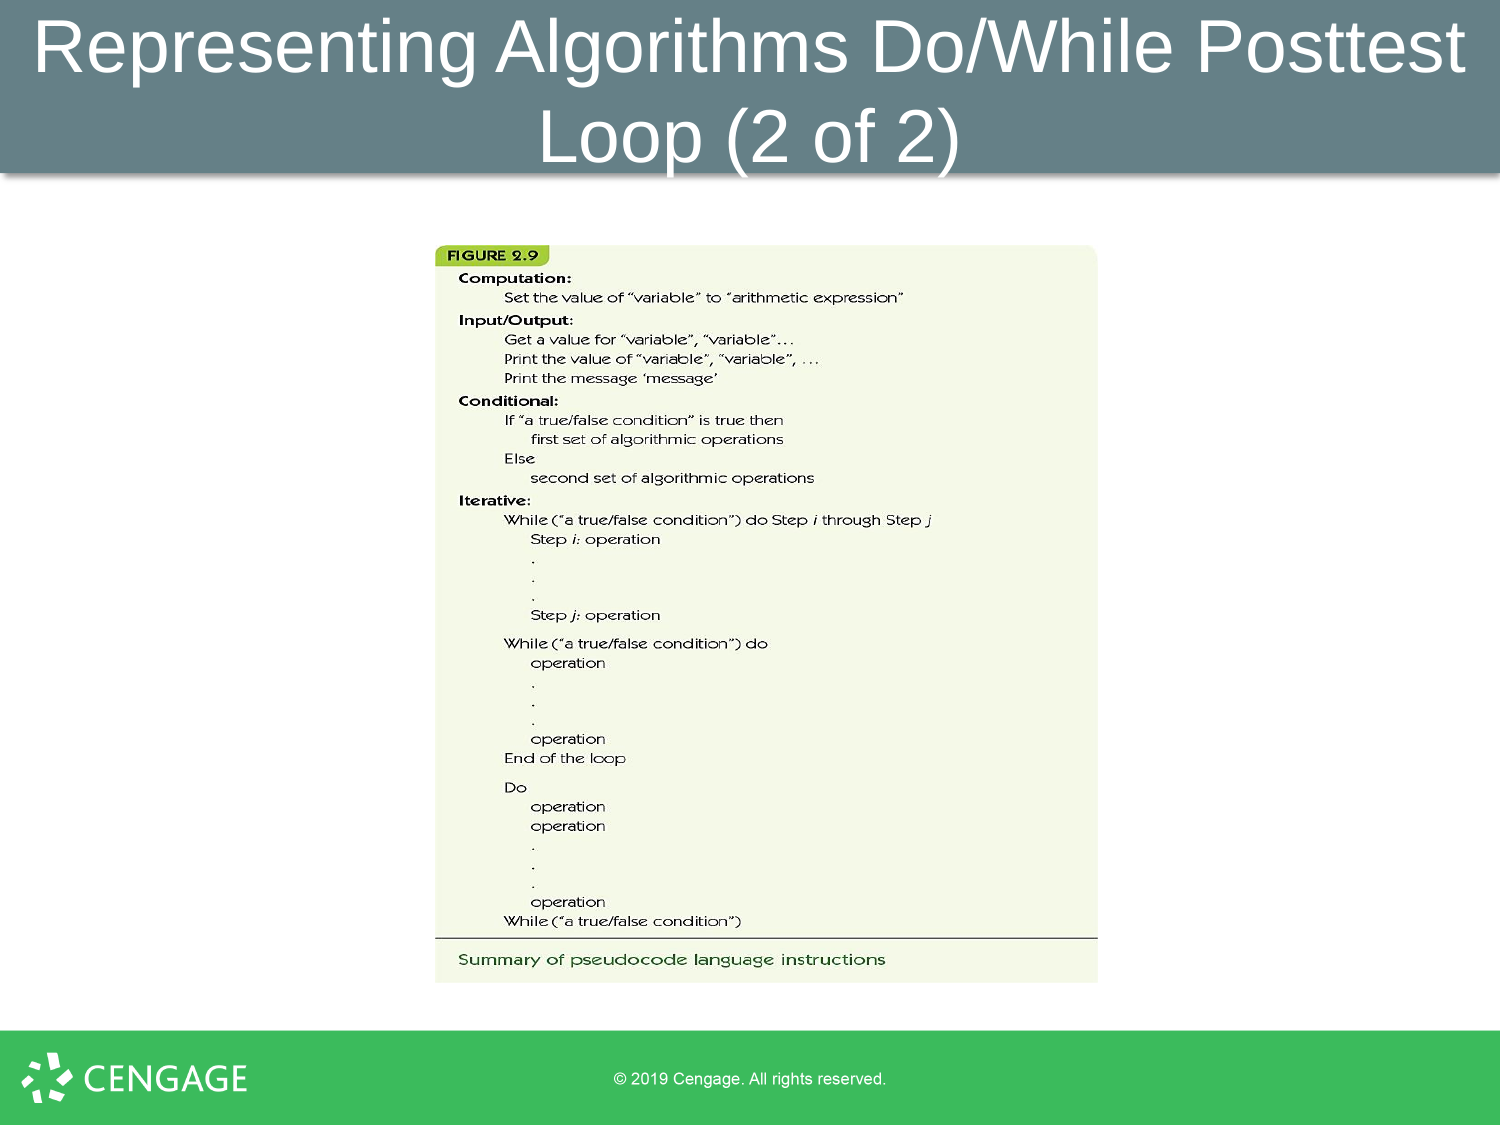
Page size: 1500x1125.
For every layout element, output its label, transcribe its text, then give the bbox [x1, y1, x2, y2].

title Representing Algorithms Do/While Posttest Loop (2 of 2) [0, 0, 1500, 174]
picture [0, 174, 1500, 1125]
